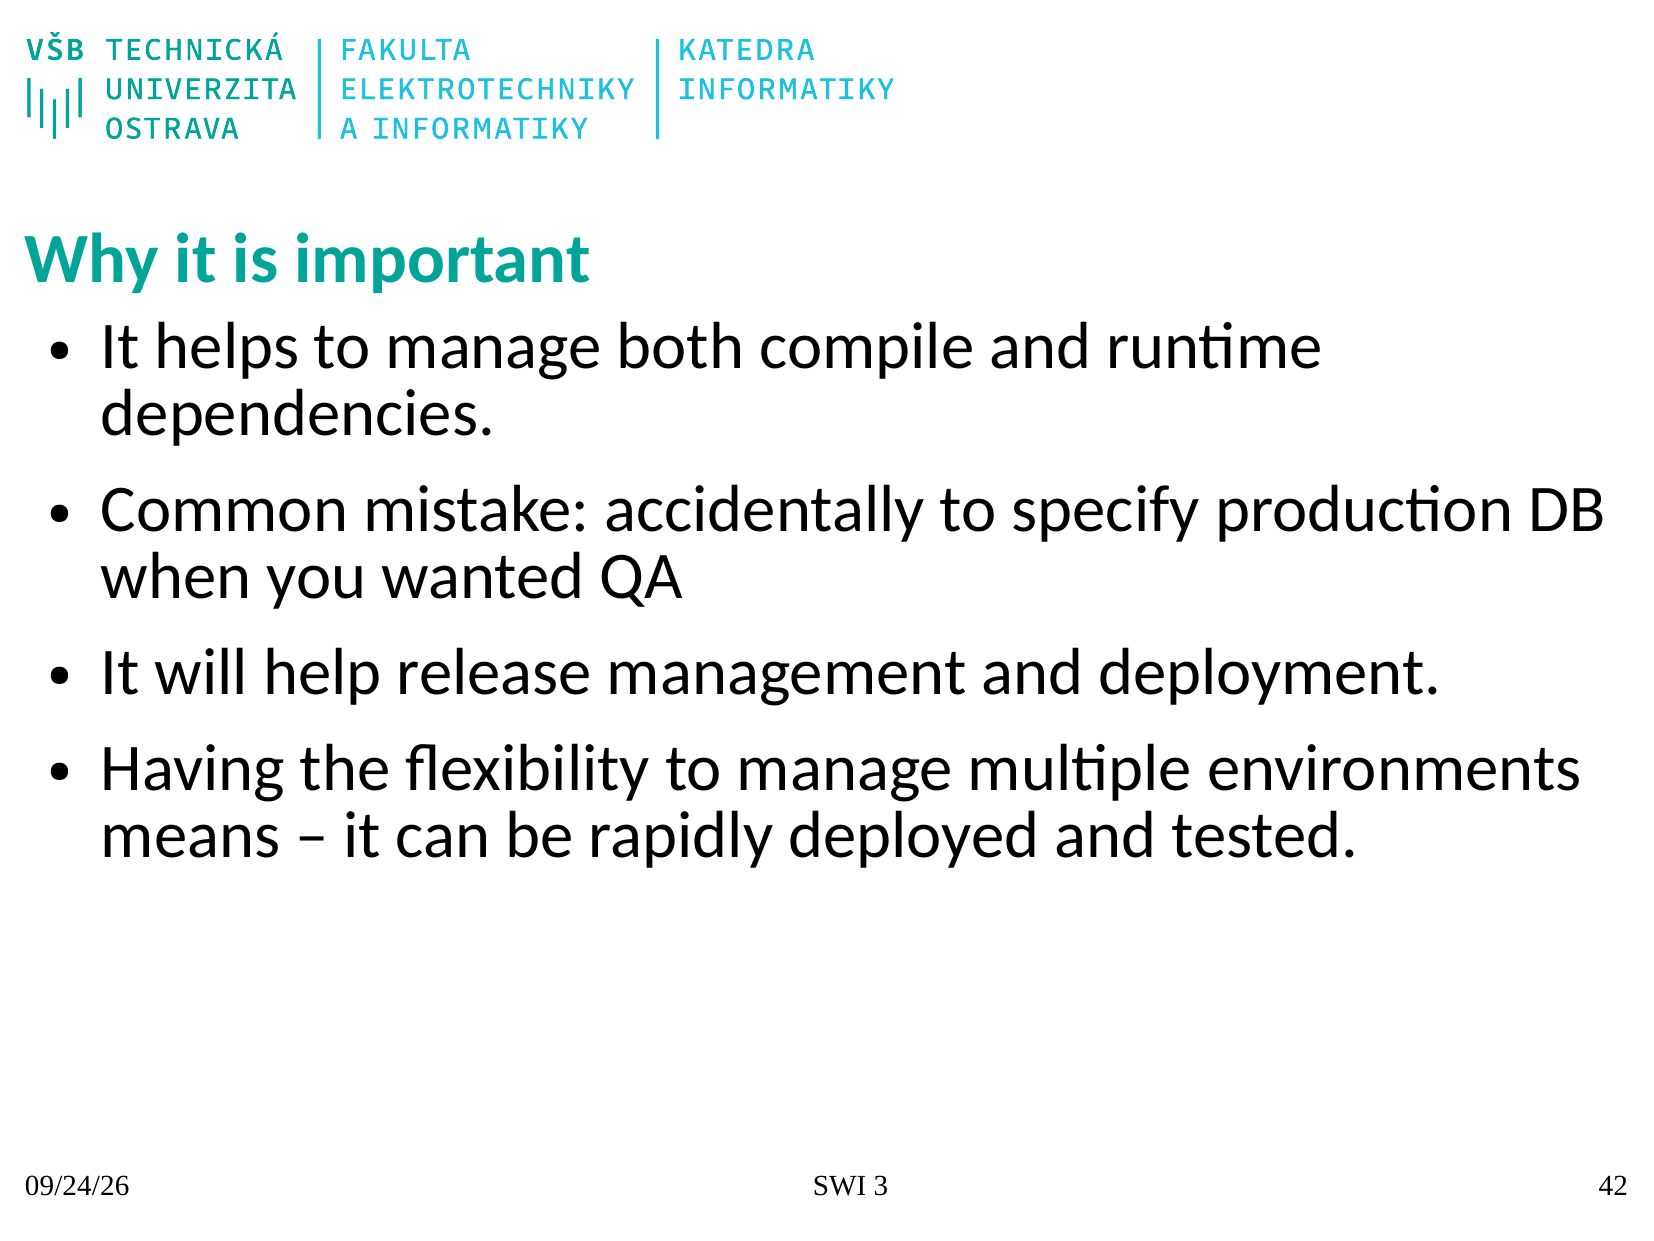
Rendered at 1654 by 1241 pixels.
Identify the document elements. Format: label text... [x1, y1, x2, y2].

title Why it is important [24, 169, 1629, 300]
list It helps to manage both compile and runtime dependencies. Common mistake: accidentally to specify production DB when you wanted QA It will help release management and deployment. Having the flexibility to manage multiple environments means – it can be rapidly deployed and tested. [30, 318, 1629, 1146]
picture [26, 31, 894, 139]
